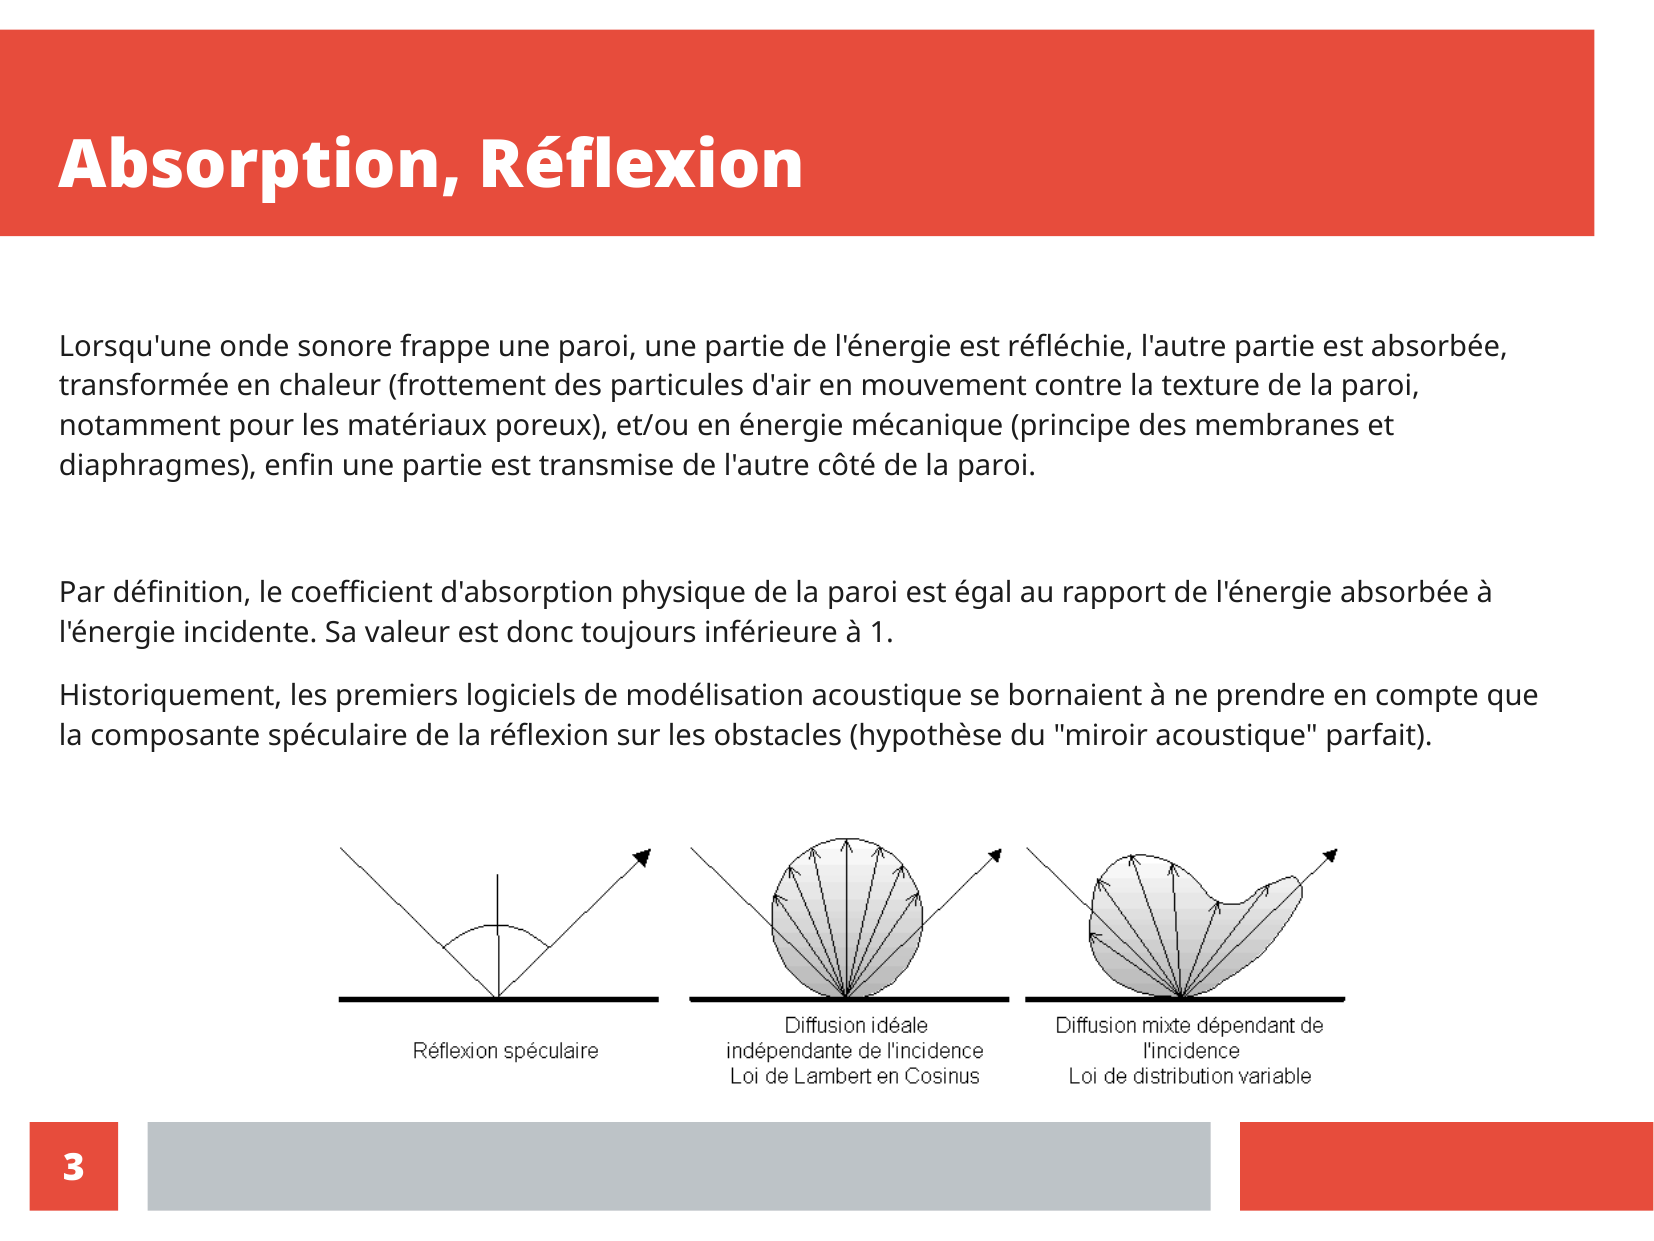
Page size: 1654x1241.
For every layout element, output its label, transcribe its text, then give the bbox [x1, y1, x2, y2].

title Absorption, Réflexion [59, 59, 1595, 207]
picture [335, 825, 1356, 1093]
list Lorsqu'une onde sonore frappe une paroi, une partie de l'énergie est réfléchie, l'autre partie est absorbée, transformée en chaleur (frottement des particules d'air en mouvement contre la texture de la paroi, notamment pour les matériaux poreux), et/ou en énergie mécanique (principe des membranes et diaphragmes), enfin une partie est transmise de l'autre côté de la paroi. Par définition, le coefficient d'absorption physique de la paroi est égal au rapport de l'énergie absorbée à l'énergie incidente. Sa valeur est donc toujours inférieure à 1. Historiquement, les premiers logiciels de modélisation acoustique se bornaient à ne prendre en compte que la composante spéculaire de la réflexion sur les obstacles (hypothèse du "miroir acoustique" parfait). [59, 324, 1565, 1093]
